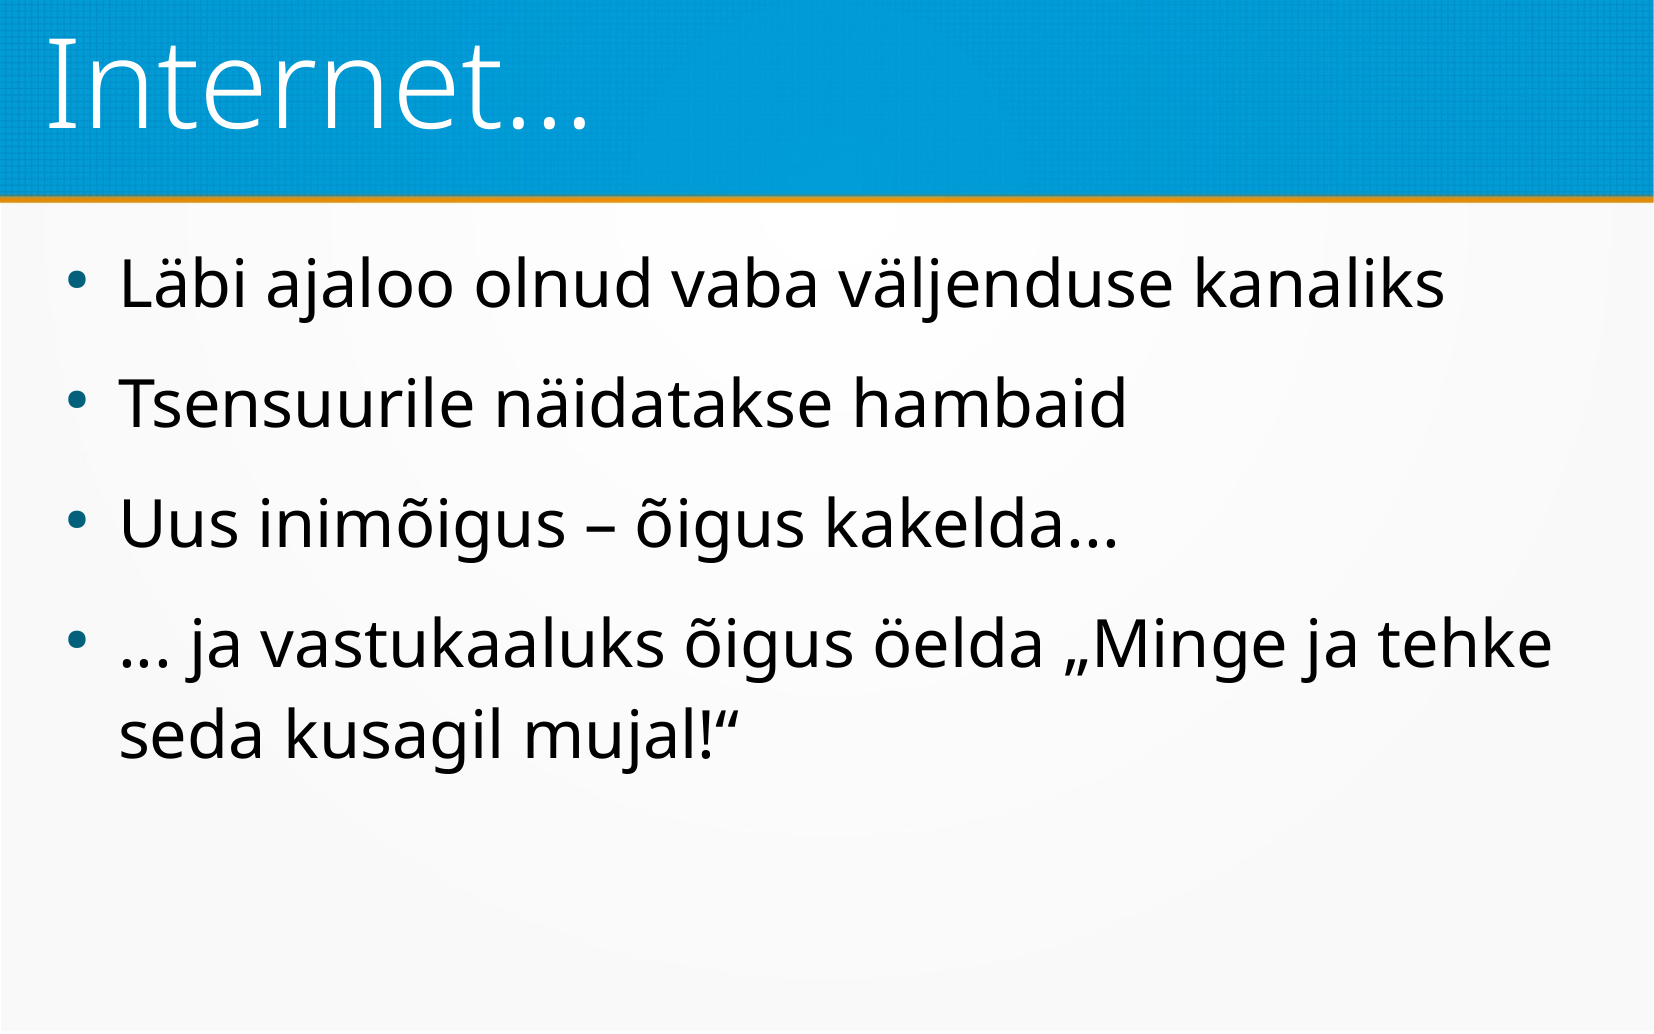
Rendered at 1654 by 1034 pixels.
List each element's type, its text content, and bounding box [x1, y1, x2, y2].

title Internet... [43, 0, 1619, 166]
picture [0, 195, 1654, 1034]
list Läbi ajaloo olnud vaba väljenduse kanaliks Tsensuurile näidatakse hambaid Uus inimõigus – õigus kakelda... ... ja vastukaaluks õigus öelda „Minge ja tehke seda kusagil mujal!“ [47, 236, 1607, 1002]
